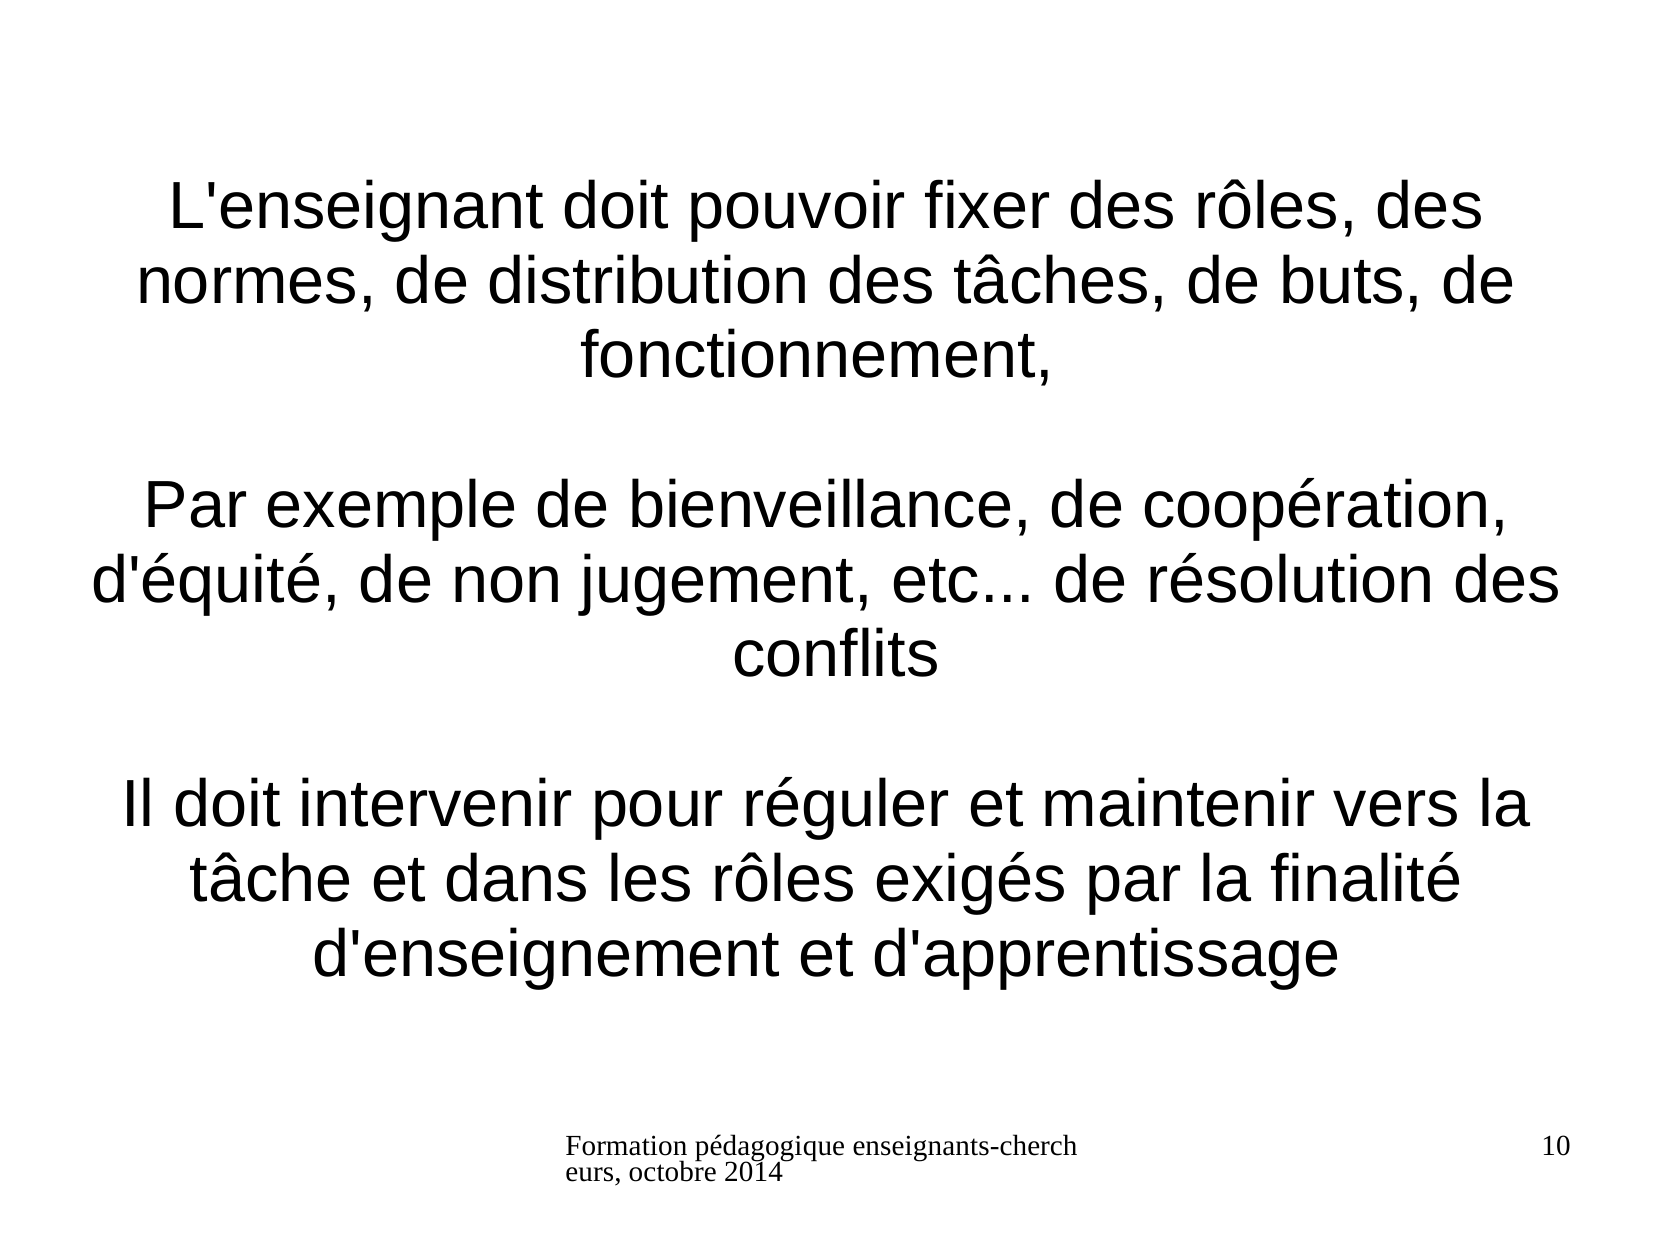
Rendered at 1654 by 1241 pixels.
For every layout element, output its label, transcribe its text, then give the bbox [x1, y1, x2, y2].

subtitle L'enseignant doit pouvoir fixer des rôles, des normes, de distribution des tâches, de buts, de fonctionnement, Par exemple de bienveillance, de coopération, d'équité, de non jugement, etc... de résolution des conflits Il doit intervenir pour réguler et maintenir vers la tâche et dans les rôles exigés par la finalité d'enseignement et d'apprentissage [82, 49, 1571, 1109]
